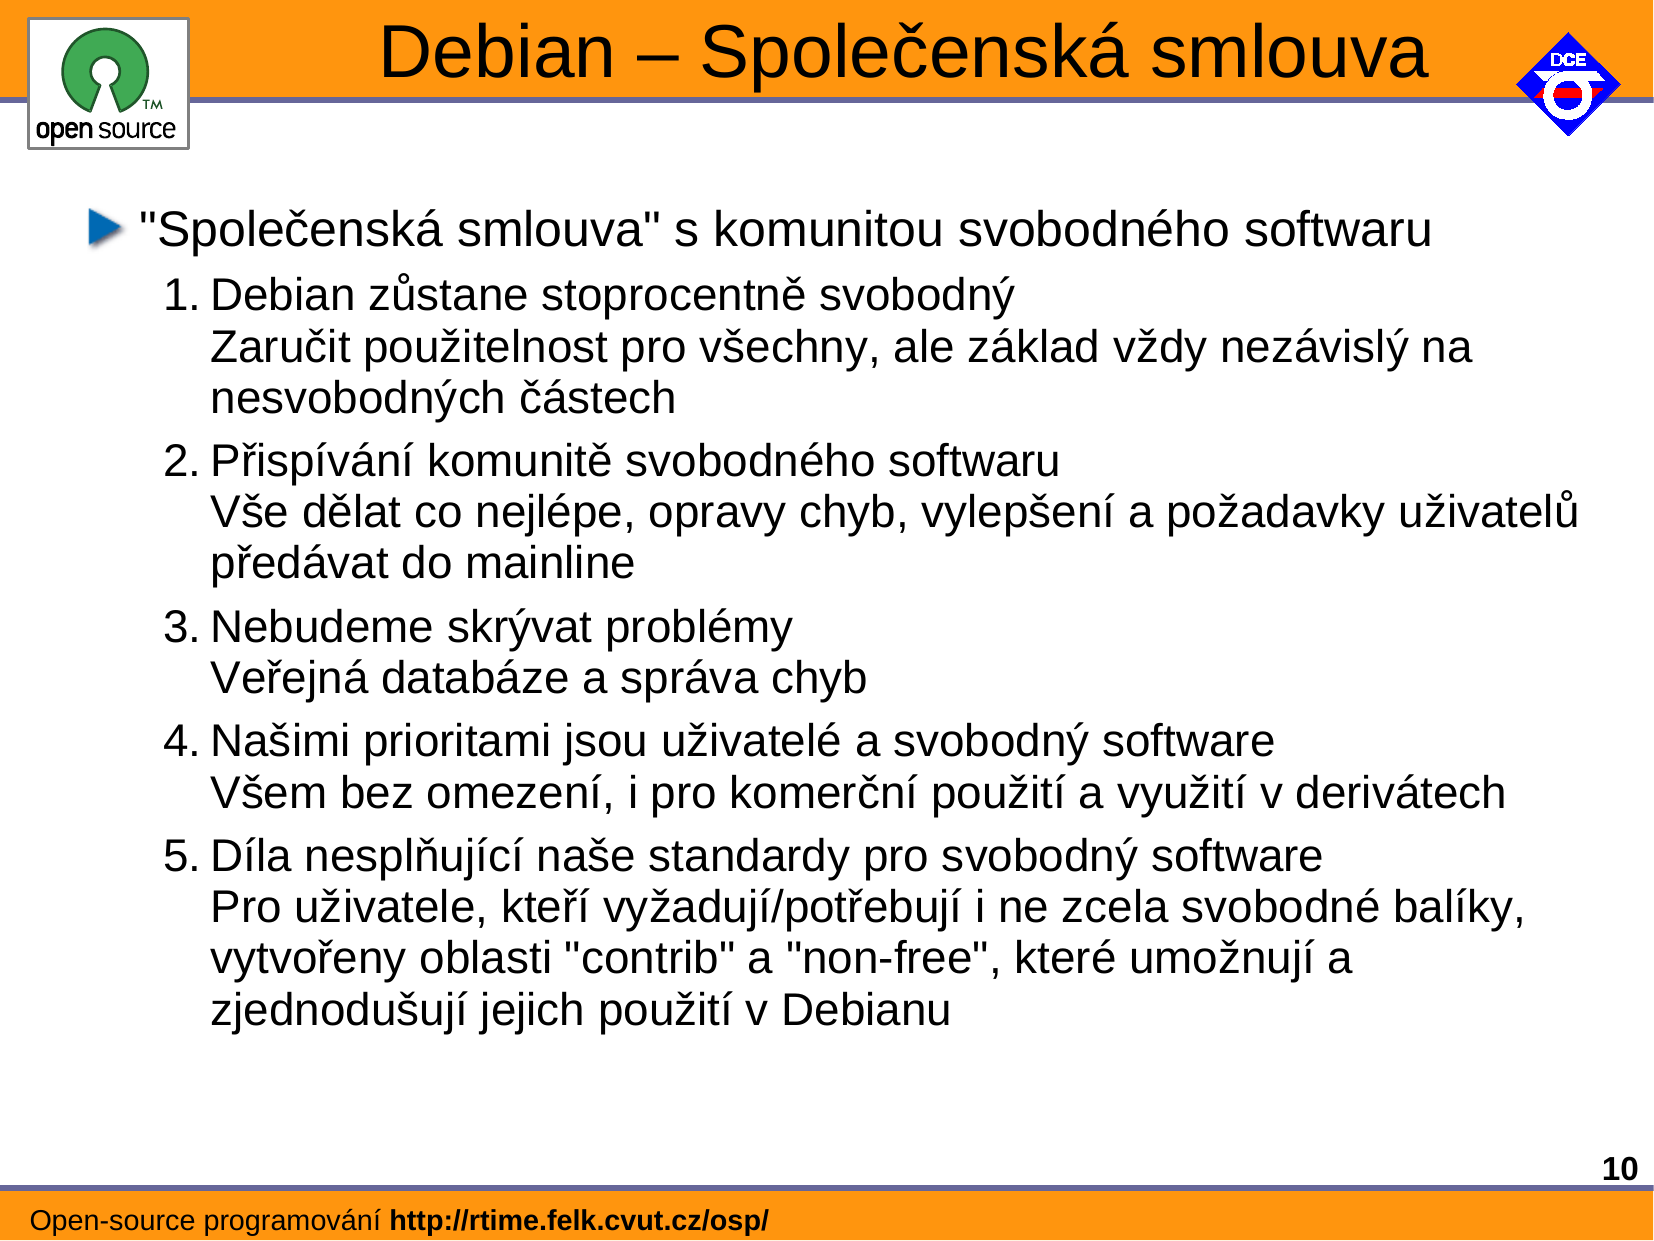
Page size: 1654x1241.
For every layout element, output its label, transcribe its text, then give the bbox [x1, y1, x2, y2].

title Debian – Společenská smlouva [178, 4, 1631, 98]
list "Společenská smlouva" s komunitou svobodného softwaru Debian zůstane stoprocentně svobodný Zaručit použitelnost pro všechny, ale základ vždy nezávislý na nesvobodných částech Přispívání komunitě svobodného softwaru Vše dělat co nejlépe, opravy chyb, vylepšení a požadavky uživatelů předávat do mainline Nebudeme skrývat problémy Veřejná databáze a správa chyb Našimi prioritami jsou uživatelé a svobodný software Všem bez omezení, i pro komerční použití a využití v derivátech Díla nesplňující naše standardy pro svobodný software Pro uživatele, kteří vyžadují/potřebují i ne zcela svobodné balíky, vytvořeny oblasti "contrib" a "non-free", které umožnují a zjednodušují jejich použití v Debianu [68, 201, 1592, 1122]
